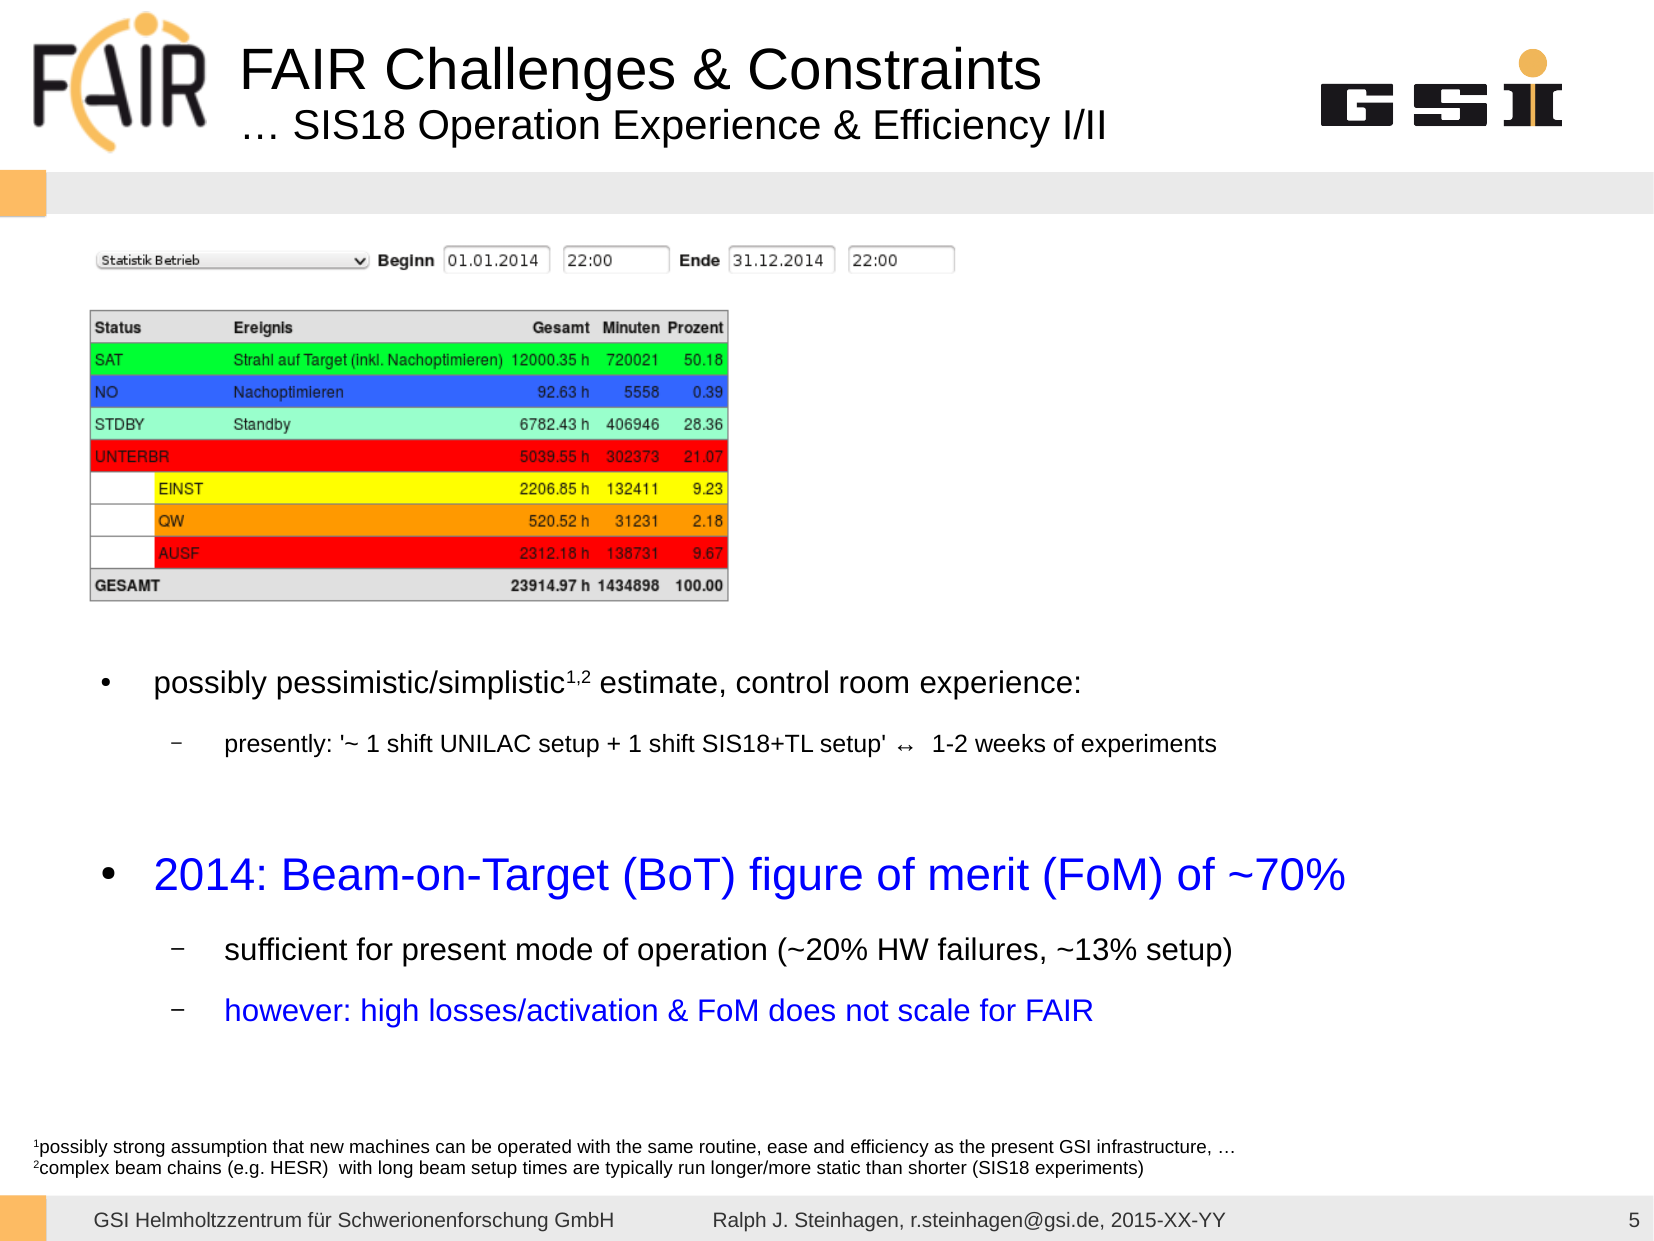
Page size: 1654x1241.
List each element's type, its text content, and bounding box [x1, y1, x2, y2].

title FAIR Challenges & Constraints … SIS18 Operation Experience & Efficiency I/II [239, 22, 1300, 162]
list possibly pessimistic/simplistic1,2 estimate, control room experience: presently: '~ 1 shift UNILAC setup + 1 shift SIS18+TL setup' ↔ 1-2 weeks of experiments 2014: Beam-on-Target (BoT) figure of merit (FoM) of ~70% sufficient for present mode of operation (~20% HW failures, ~13% setup) however: high losses/activation & FoM does not scale for FAIR [82, 665, 1571, 1130]
picture [1319, 46, 1564, 129]
text_box 1possibly strong assumption that new machines can be operated with the same routine, ease and efficiency as the present GSI infrastructure, … 2complex beam chains (e.g. HESR) with long beam setup times are typically run longer/more static than shorter (SIS18 experiments) [18, 1129, 1359, 1193]
picture [33, 10, 207, 155]
picture [86, 243, 961, 608]
